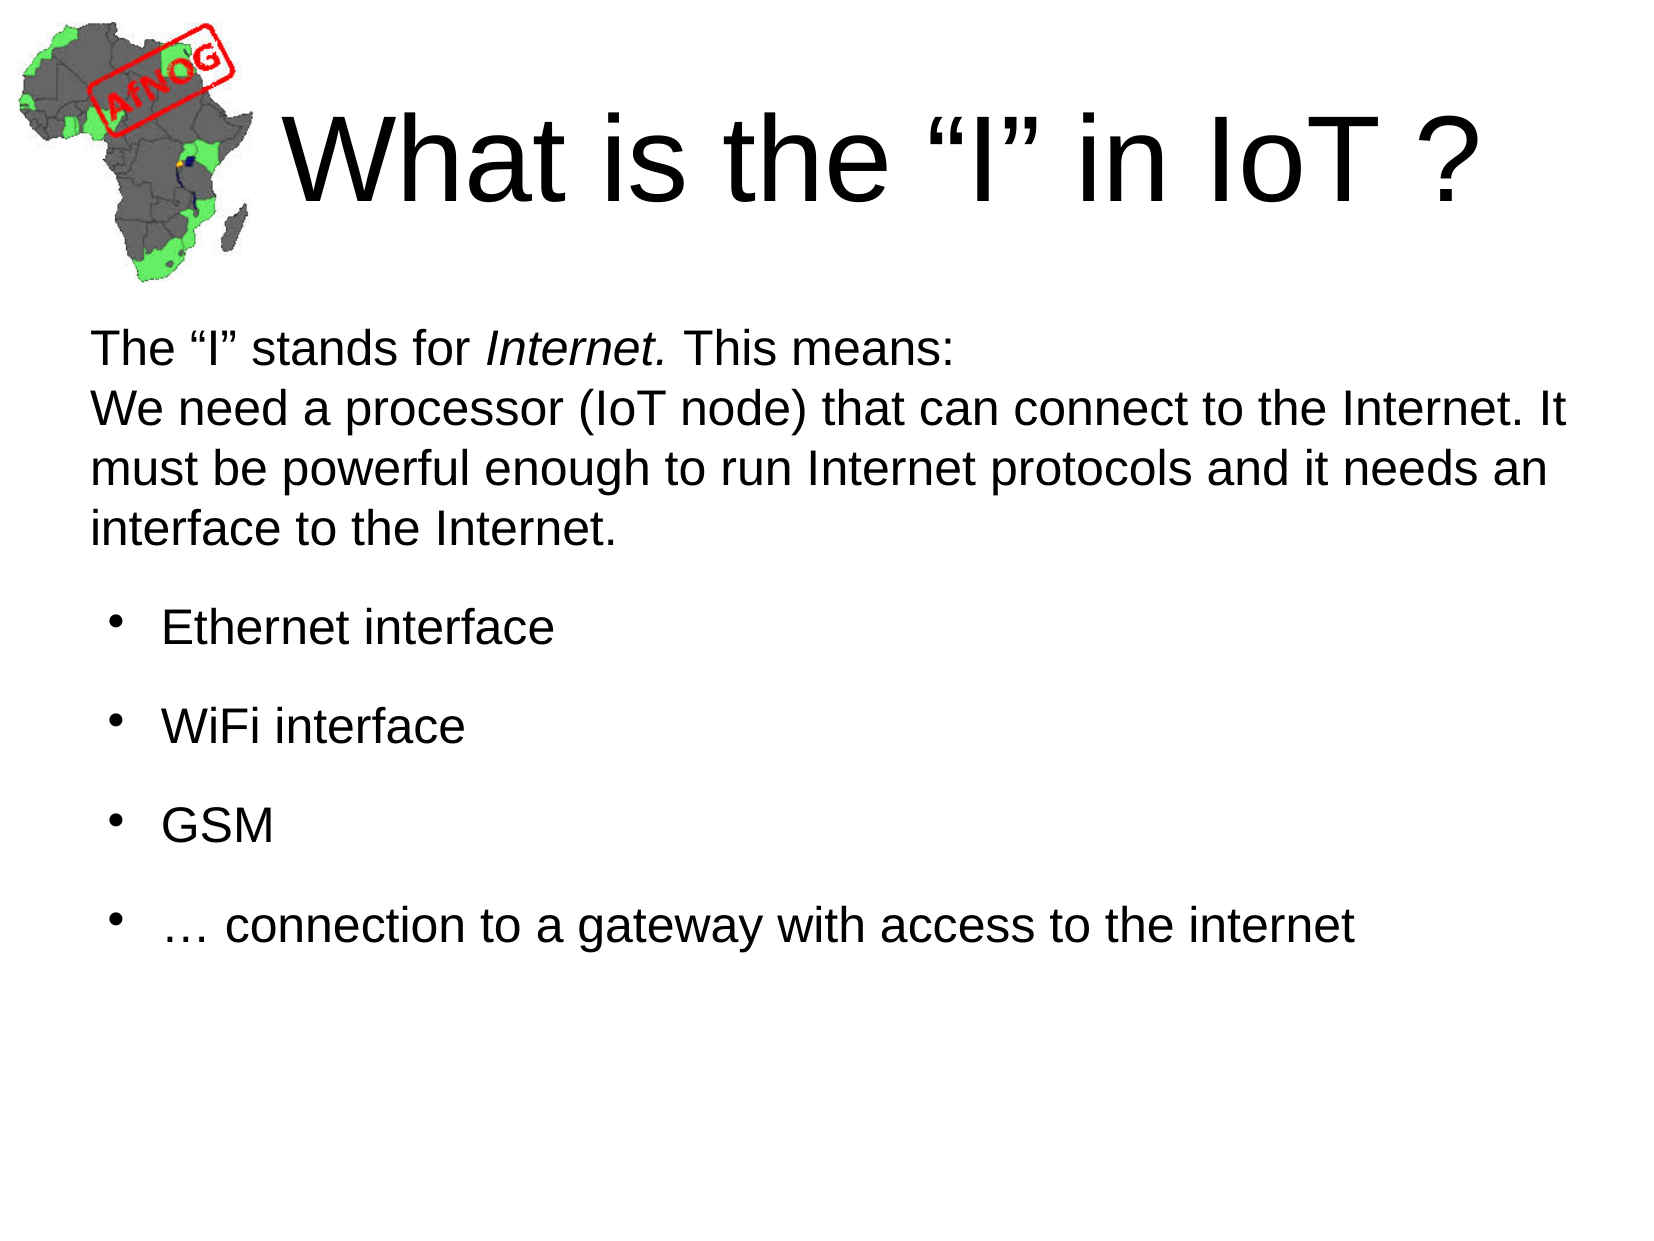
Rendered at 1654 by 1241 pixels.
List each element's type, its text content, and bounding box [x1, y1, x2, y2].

picture [9, 0, 259, 291]
text_box What is the “I” in IoT ? [195, 79, 1571, 227]
text_box The “I” stands for Internet. This means: We need a processor (IoT node) that can connect to the Internet. It must be powerful enough to run Internet protocols and it needs an interface to the Internet. Ethernet interface WiFi interface GSM … connection to a gateway with access to the internet [90, 315, 1579, 1035]
